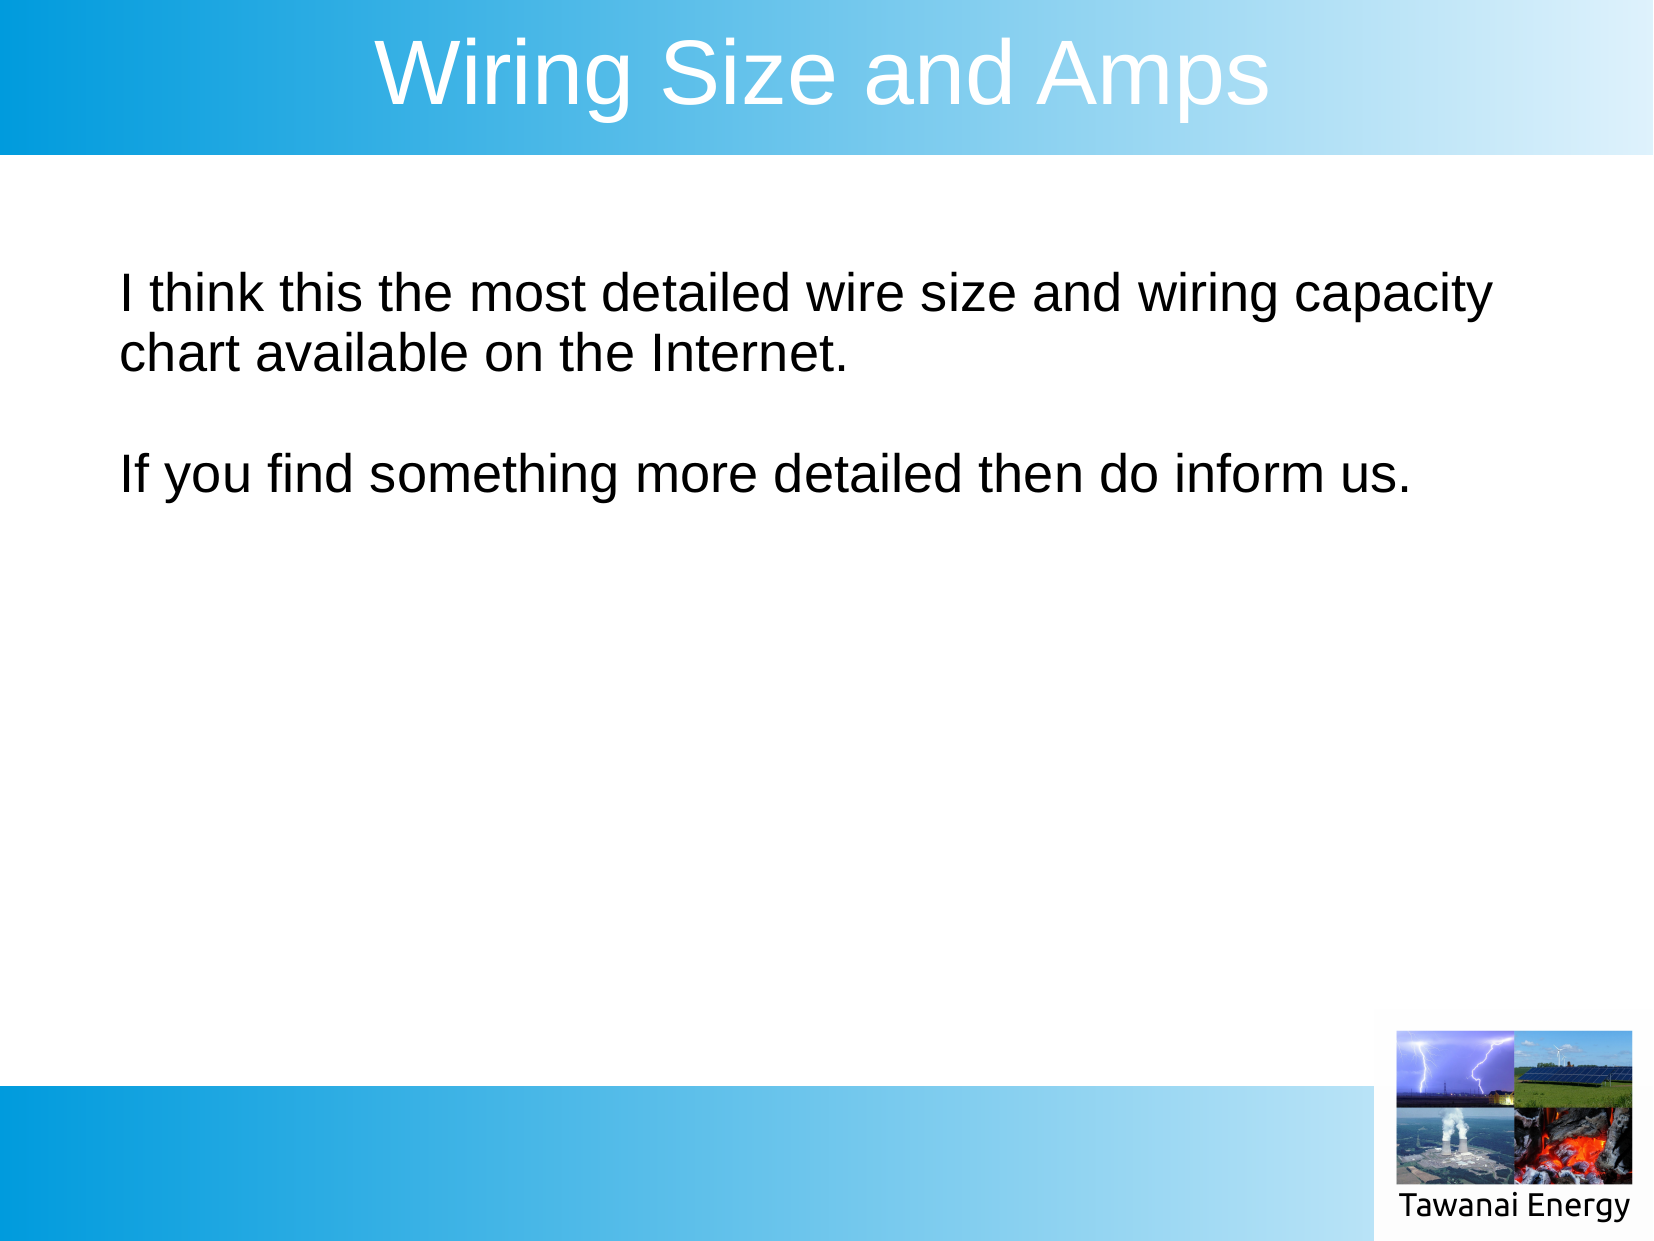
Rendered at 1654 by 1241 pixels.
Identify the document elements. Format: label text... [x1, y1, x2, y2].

picture [1374, 1009, 1654, 1241]
title Wiring Size and Amps [79, 20, 1568, 126]
text_box I think this the most detailed wire size and wiring capacity chart available on the Internet. If you find something more detailed then do inform us. [105, 255, 1546, 706]
